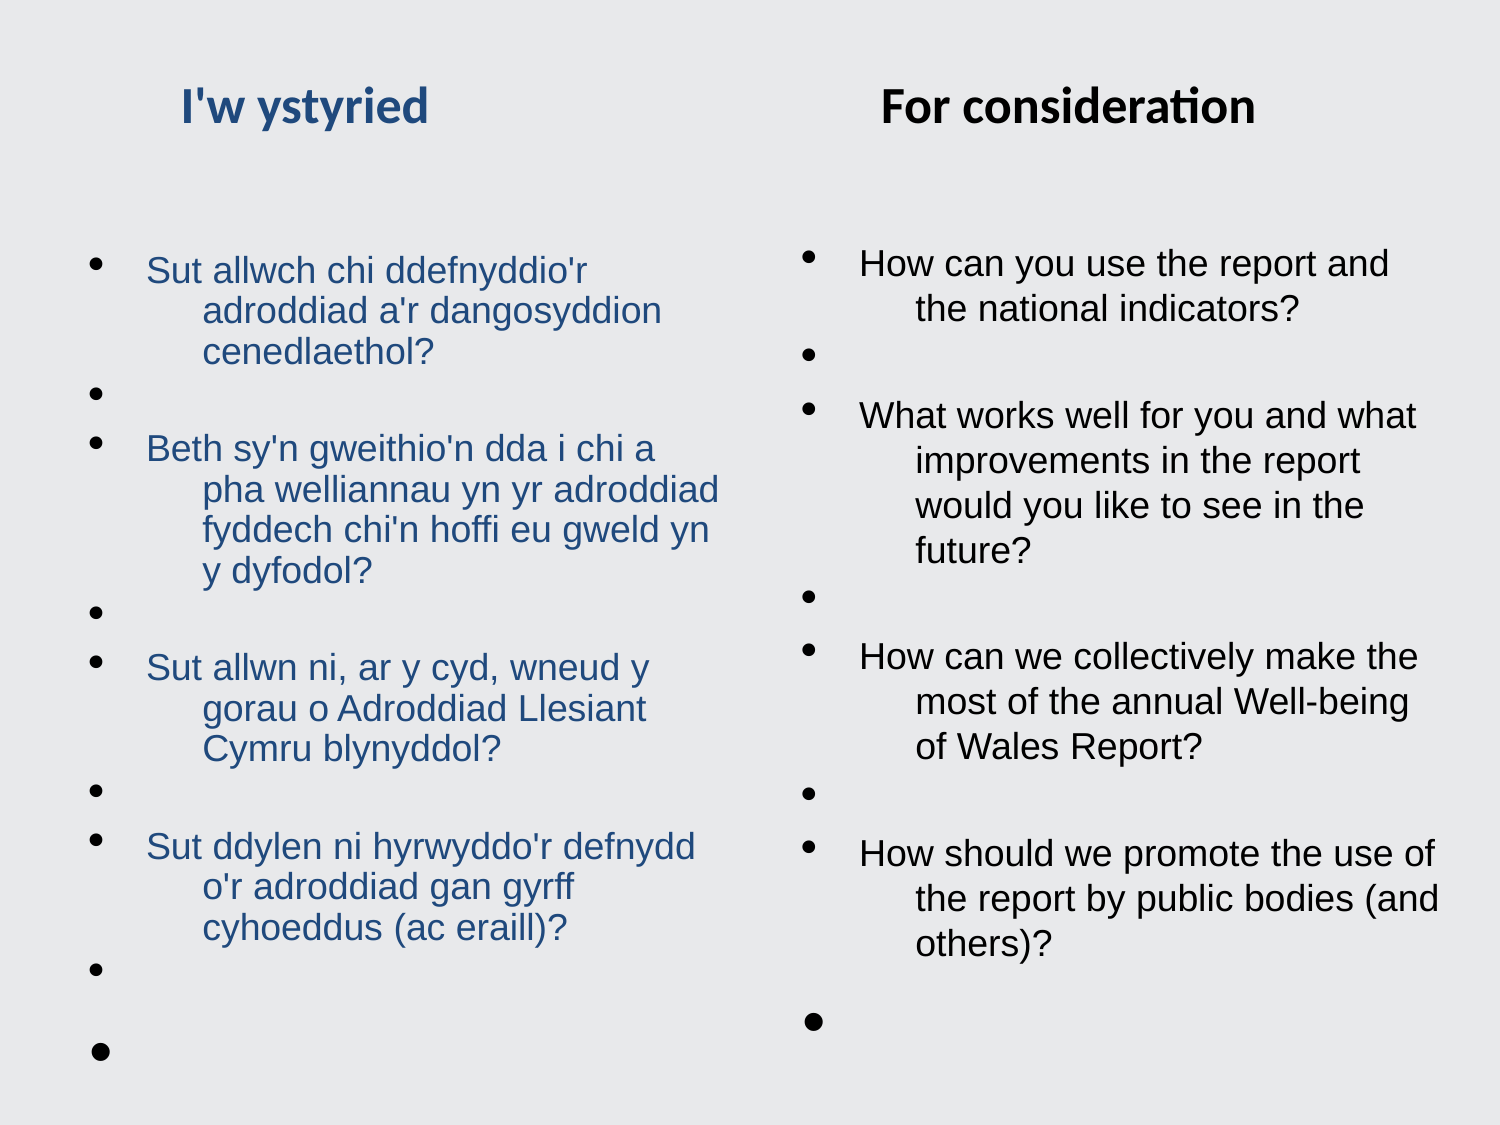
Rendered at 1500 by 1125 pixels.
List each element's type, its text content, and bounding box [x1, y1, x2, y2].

subtitle How can you use the report and the national indicators? What works well for you and what improvements in the report would you like to see in the future? How can we collectively make the most of the annual Well-being of Wales Report? How should we promote the use of the report by public bodies (and others)? [787, 231, 1456, 1012]
title For consideration [844, 54, 1306, 147]
text_box Sut allwch chi ddefnyddio'r adroddiad a'r dangosyddion cenedlaethol? Beth sy'n gweithio'n dda i chi a pha welliannau yn yr adroddiad fyddech chi'n hoffi eu gweld yn y dyfodol? Sut allwn ni, ar y cyd, wneud y gorau o Adroddiad Llesiant Cymru blynyddol? Sut ddylen ni hyrwyddo'r defnydd o'r adroddiad gan gyrff cyhoeddus (ac eraill)? [74, 243, 743, 1024]
text_box I'w ystyried [74, 54, 536, 147]
